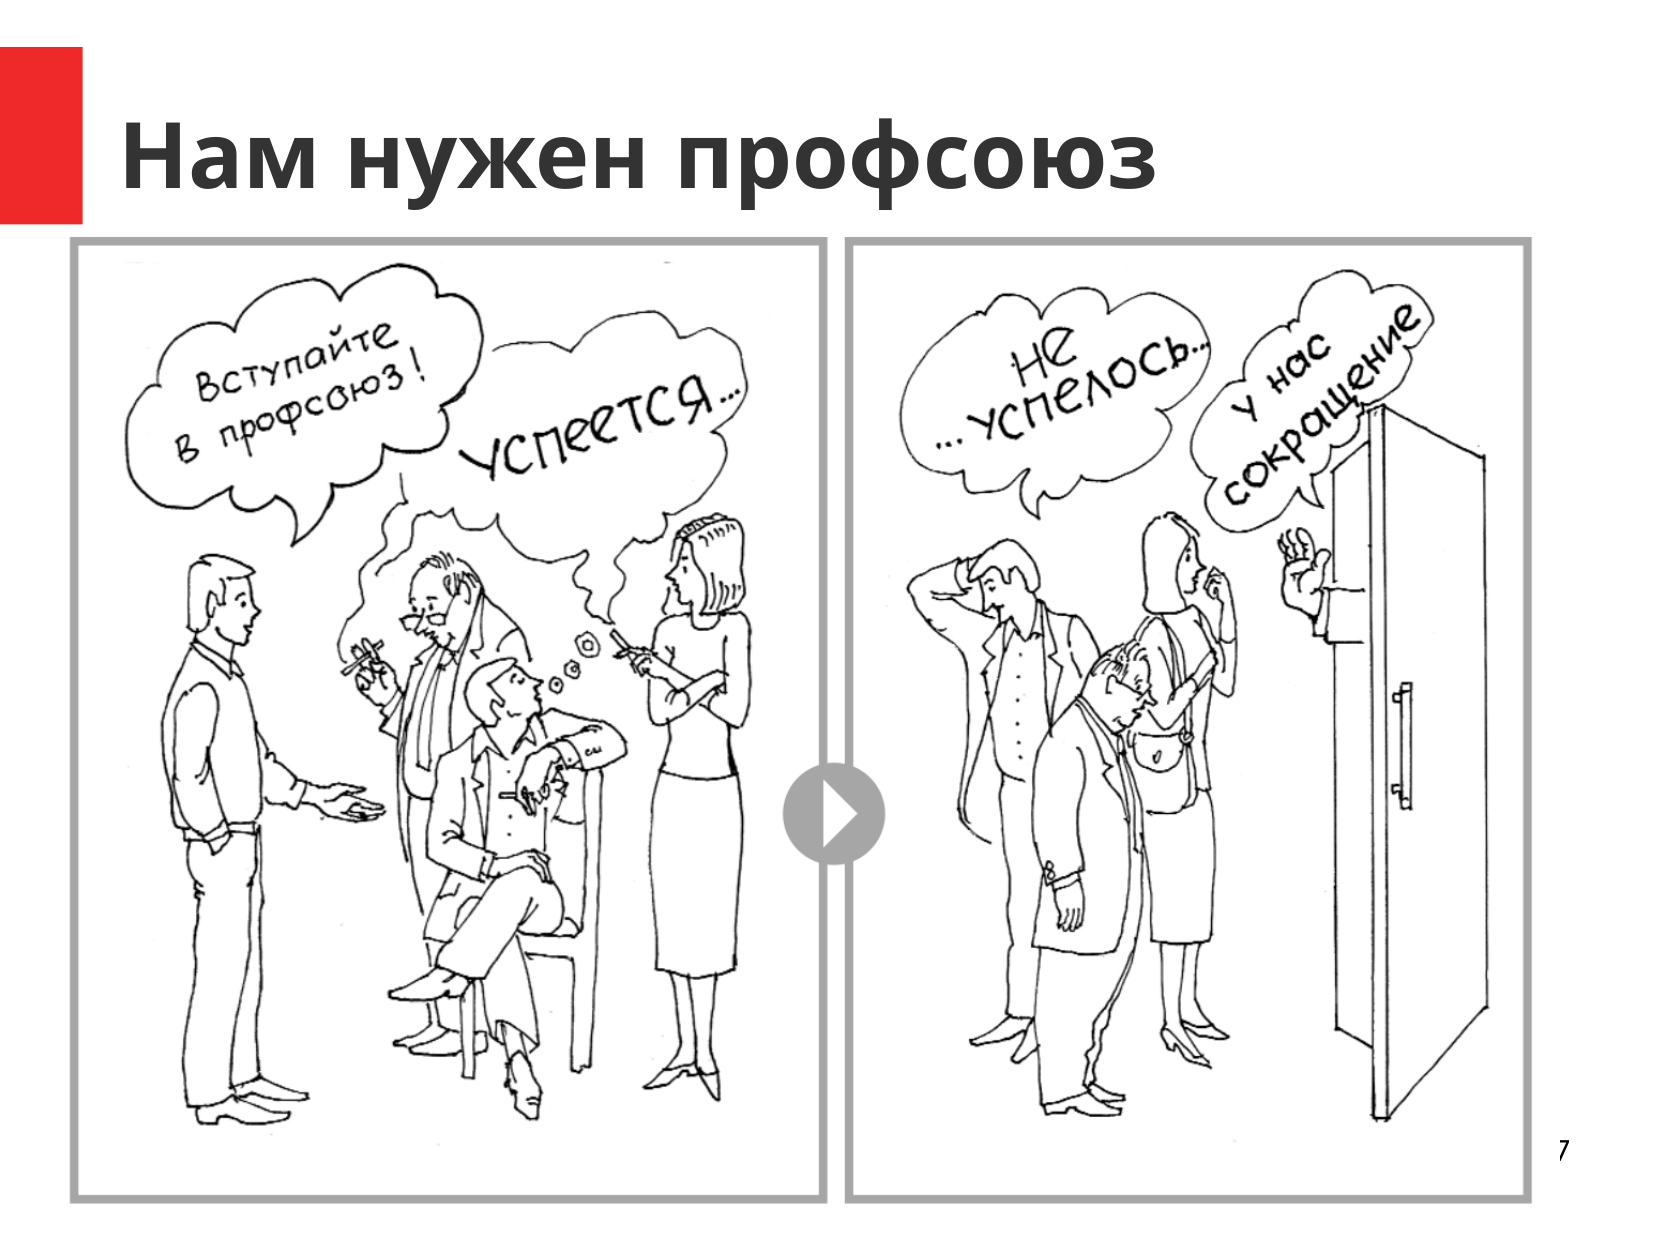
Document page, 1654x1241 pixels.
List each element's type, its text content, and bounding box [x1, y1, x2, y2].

title Нам нужен профсоюз [118, 49, 1571, 257]
picture [59, 236, 1560, 1208]
